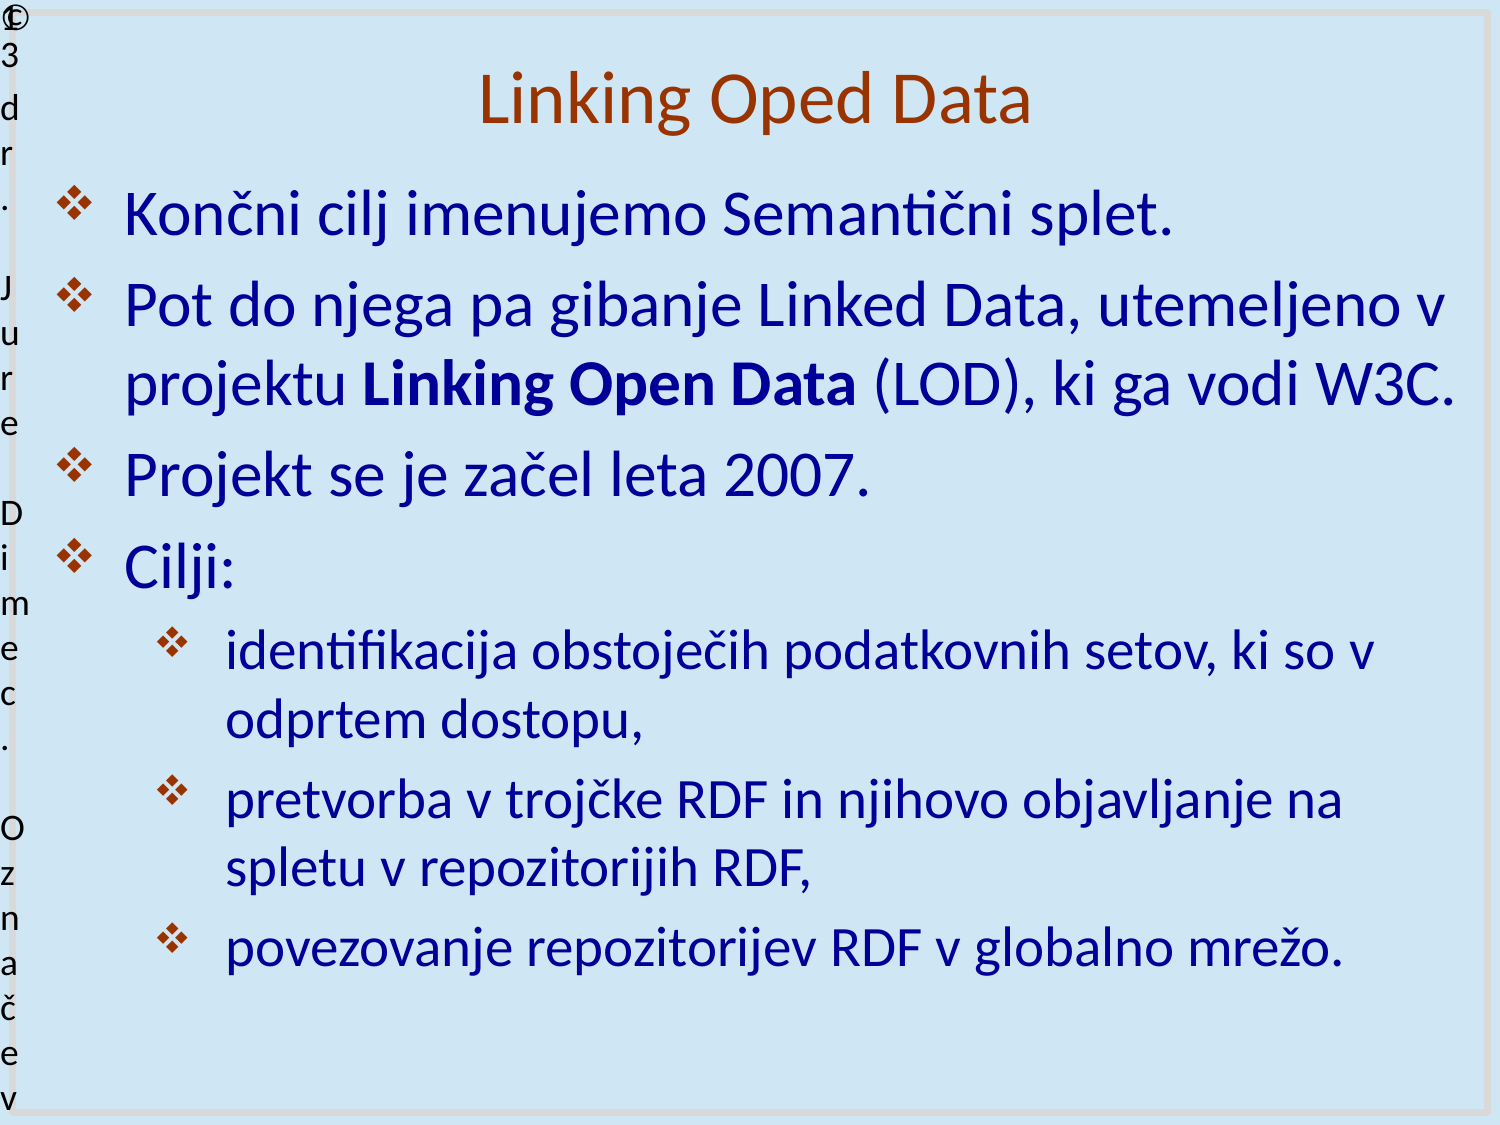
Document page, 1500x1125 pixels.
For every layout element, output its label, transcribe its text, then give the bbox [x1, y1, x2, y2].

list Končni cilj imenujemo Semantični splet. Pot do njega pa gibanje Linked Data, utemeljeno v projektu Linking Open Data (LOD), ki ga vodi W3C. Projekt se je začel leta 2007. Cilji: identifikacija obstoječih podatkovnih setov, ki so v odprtem dostopu, pretvorba v trojčke RDF in njihovo objavljanje na spletu v repozitorijih RDF, povezovanje repozitorijev RDF v globalno mrežo. [37, 162, 1475, 1050]
title Linking Oped Data [37, 37, 1475, 150]
